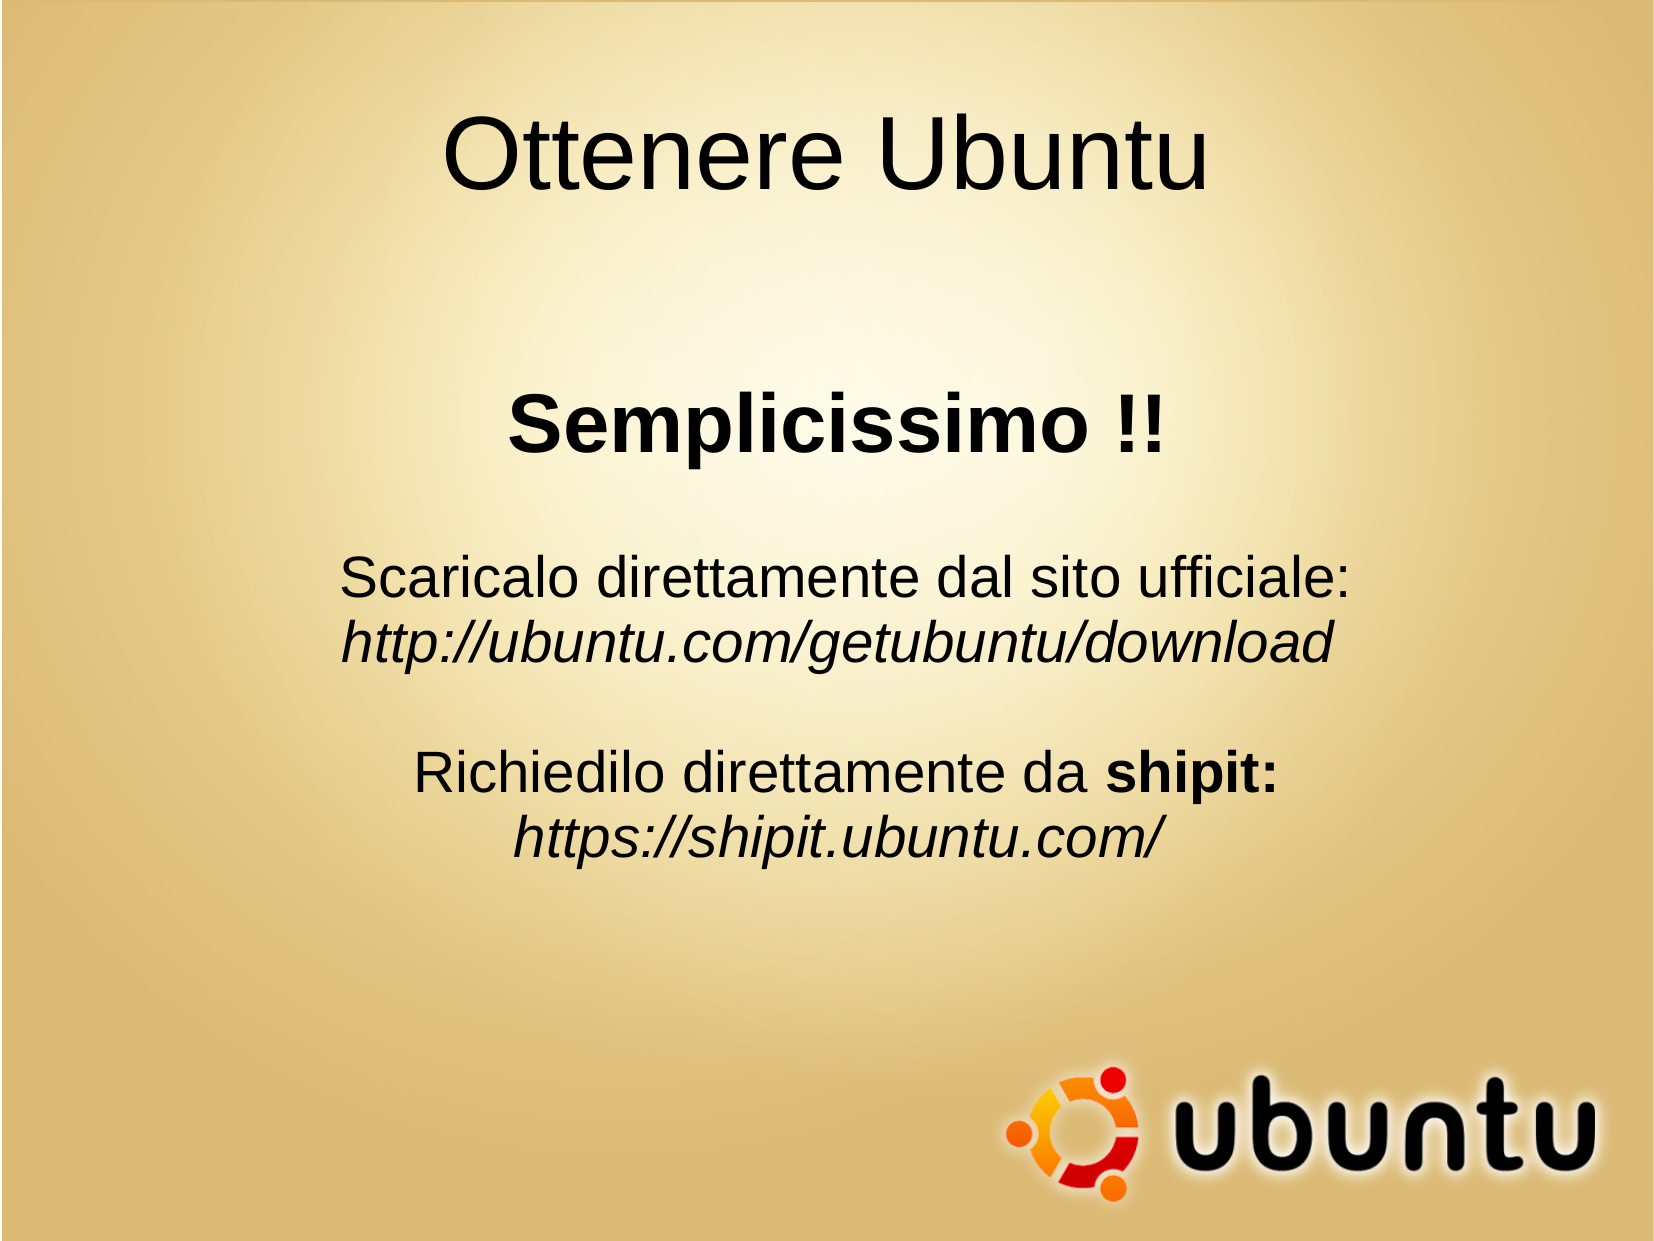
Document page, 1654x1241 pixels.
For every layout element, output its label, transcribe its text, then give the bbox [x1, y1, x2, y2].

picture [2, 0, 1654, 1241]
title Ottenere Ubuntu [82, 49, 1571, 257]
subtitle Semplicissimo !! Scaricalo direttamente dal sito ufficiale: http://ubuntu.com/getubuntu/download Richiedilo direttamente da shipit: https://shipit.ubuntu.com/ [76, 259, 1565, 1063]
